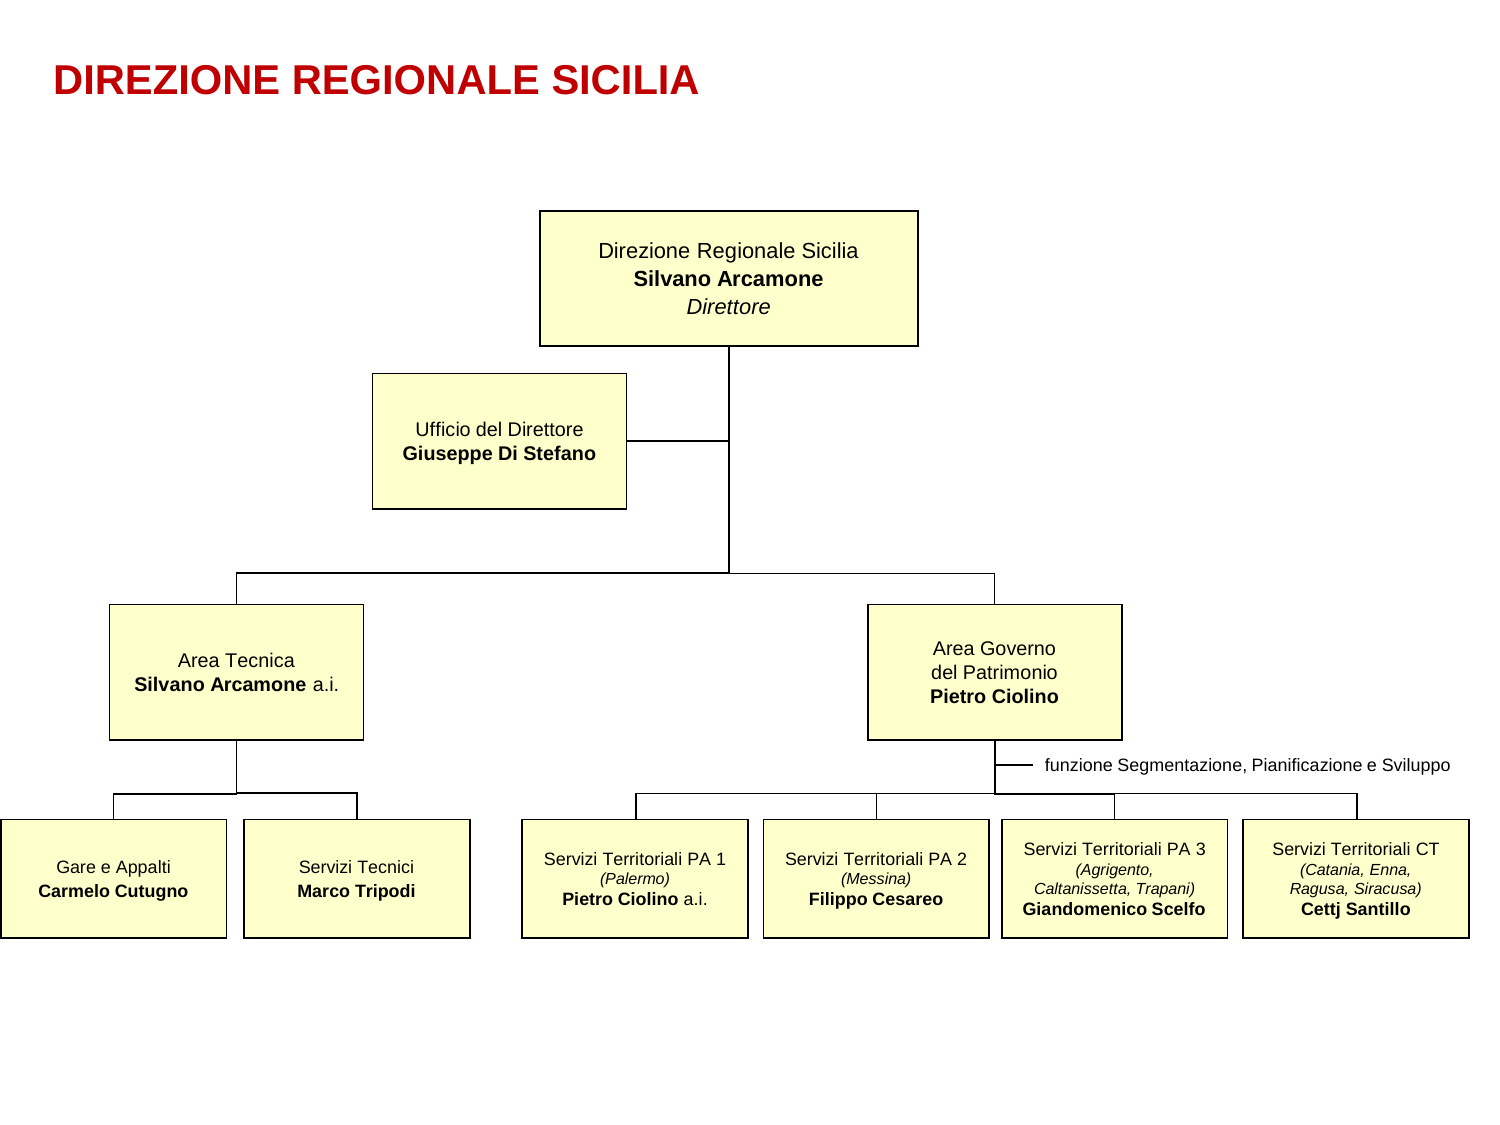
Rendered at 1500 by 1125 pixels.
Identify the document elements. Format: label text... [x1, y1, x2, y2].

picture [0, 209, 1500, 939]
text_box DIREZIONE REGIONALE SICILIA [38, 45, 1500, 128]
